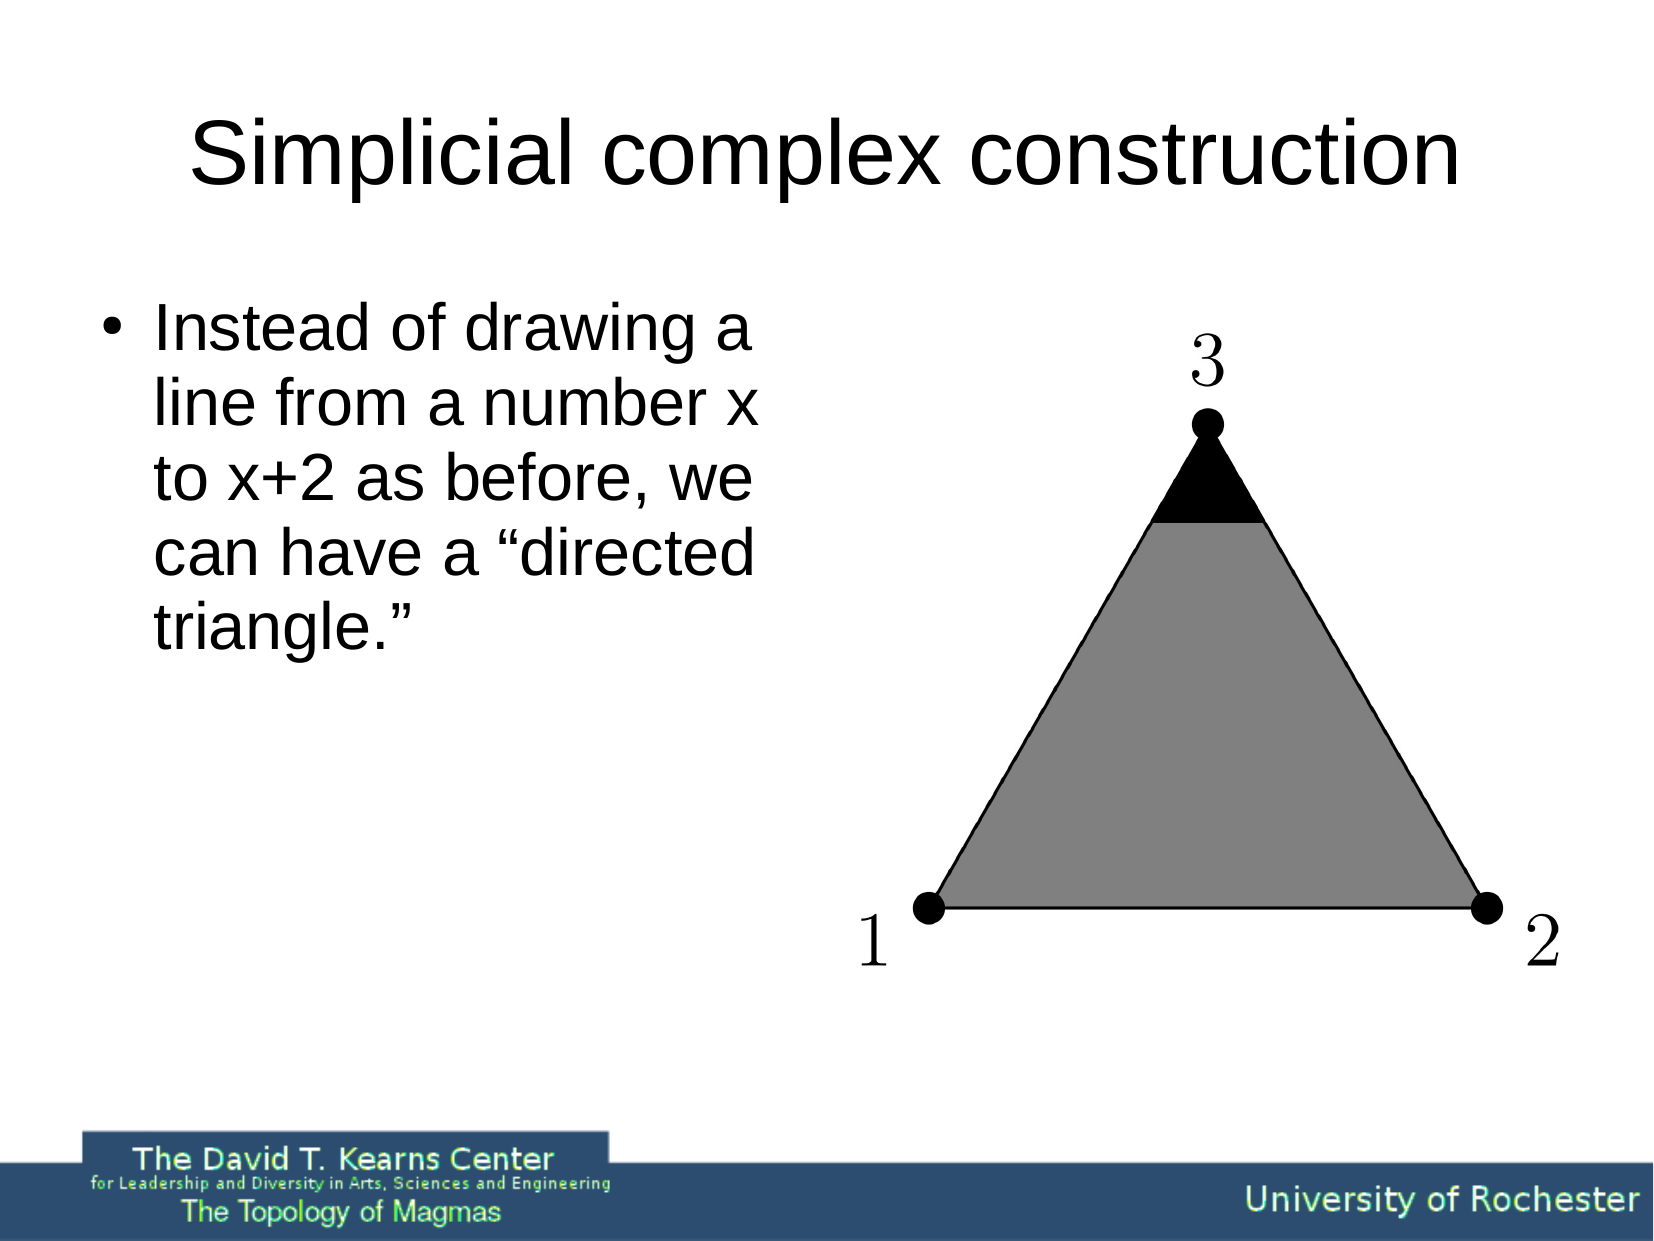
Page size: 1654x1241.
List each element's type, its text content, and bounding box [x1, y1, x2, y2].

list Instead of drawing a line from a number x to x+2 as before, we can have a “directed triangle.” [82, 290, 809, 1010]
picture [0, 0, 1654, 1241]
title Simplicial complex construction [82, 49, 1571, 257]
